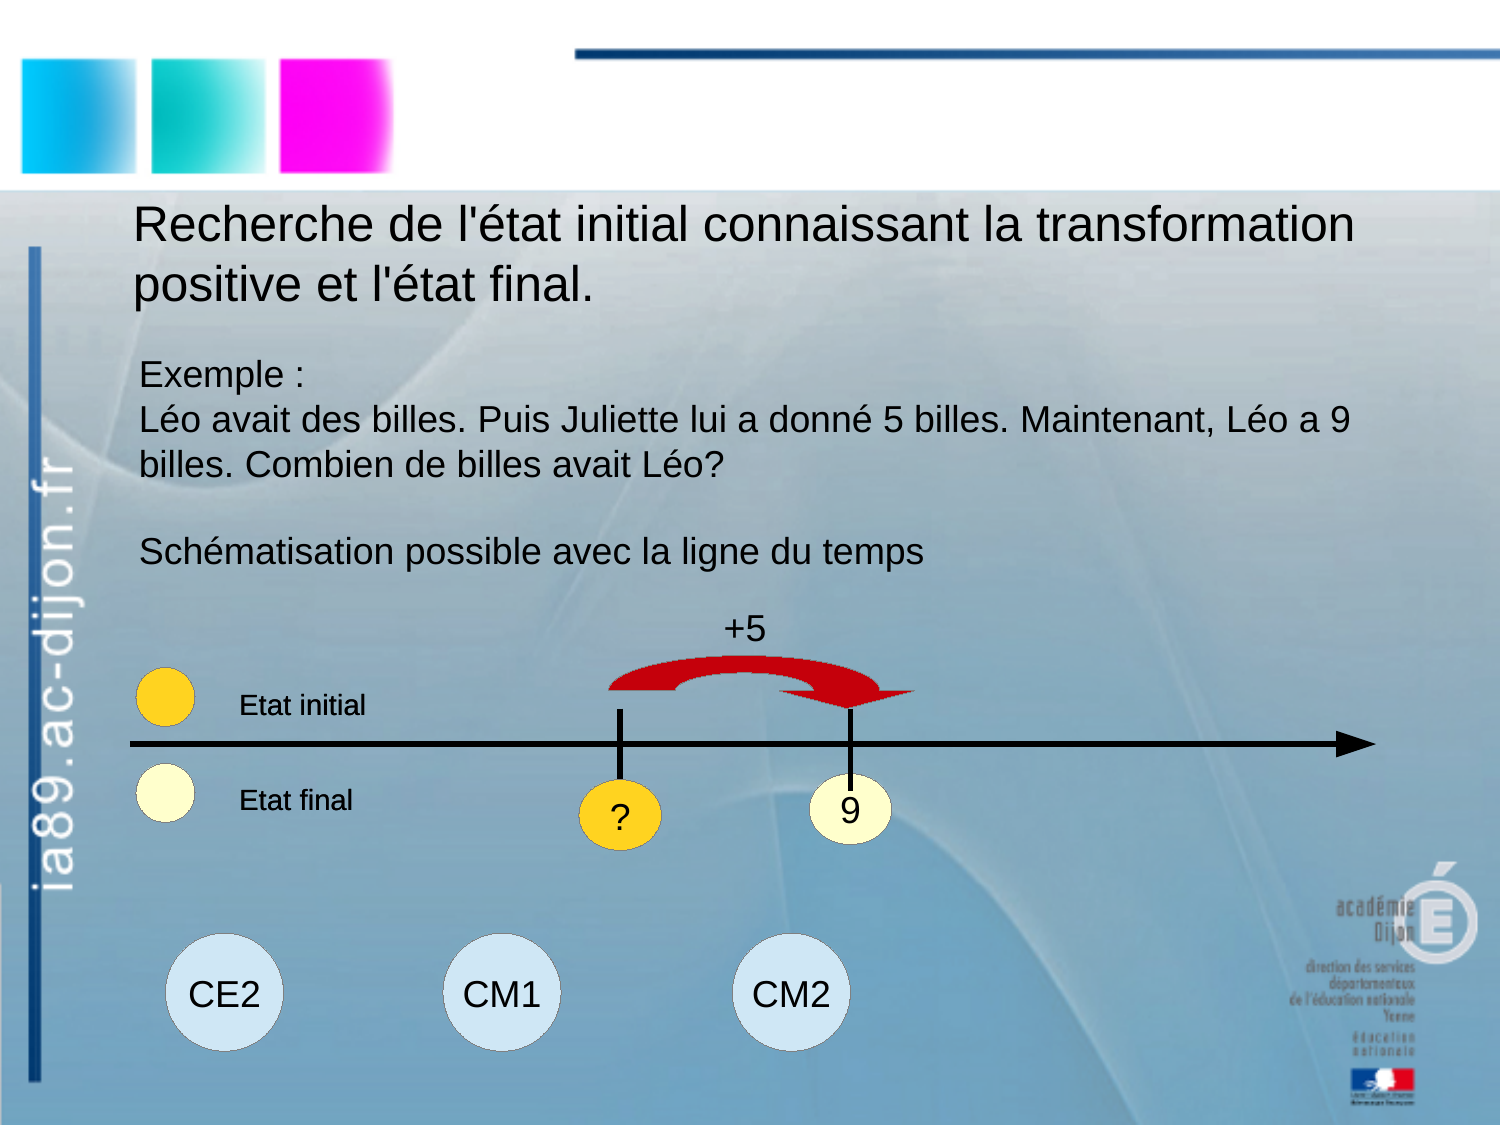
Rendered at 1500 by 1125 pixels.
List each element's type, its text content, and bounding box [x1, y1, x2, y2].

text_box [135, 763, 196, 823]
text_box Recherche de l'état initial connaissant la transformation positive et l'état final. [118, 184, 1439, 319]
text_box [608, 655, 915, 709]
picture [0, 0, 1500, 1125]
text_box CM1 [442, 933, 562, 1052]
text_box Schématisation possible avec la ligne du temps [123, 519, 1412, 591]
text_box Etat final [224, 773, 449, 824]
text_box Etat initial [224, 679, 449, 729]
text_box 9 [809, 773, 892, 845]
text_box CM2 [732, 933, 851, 1052]
text_box ? [578, 779, 662, 851]
text_box +5 [708, 596, 792, 657]
text_box Exemple : Léo avait des billes. Puis Juliette lui a donné 5 billes. Maintenant, Léo a 9 billes. Combien de billes avait Léo? [124, 342, 1412, 493]
text_box CE2 [165, 933, 284, 1052]
text_box [135, 667, 196, 727]
